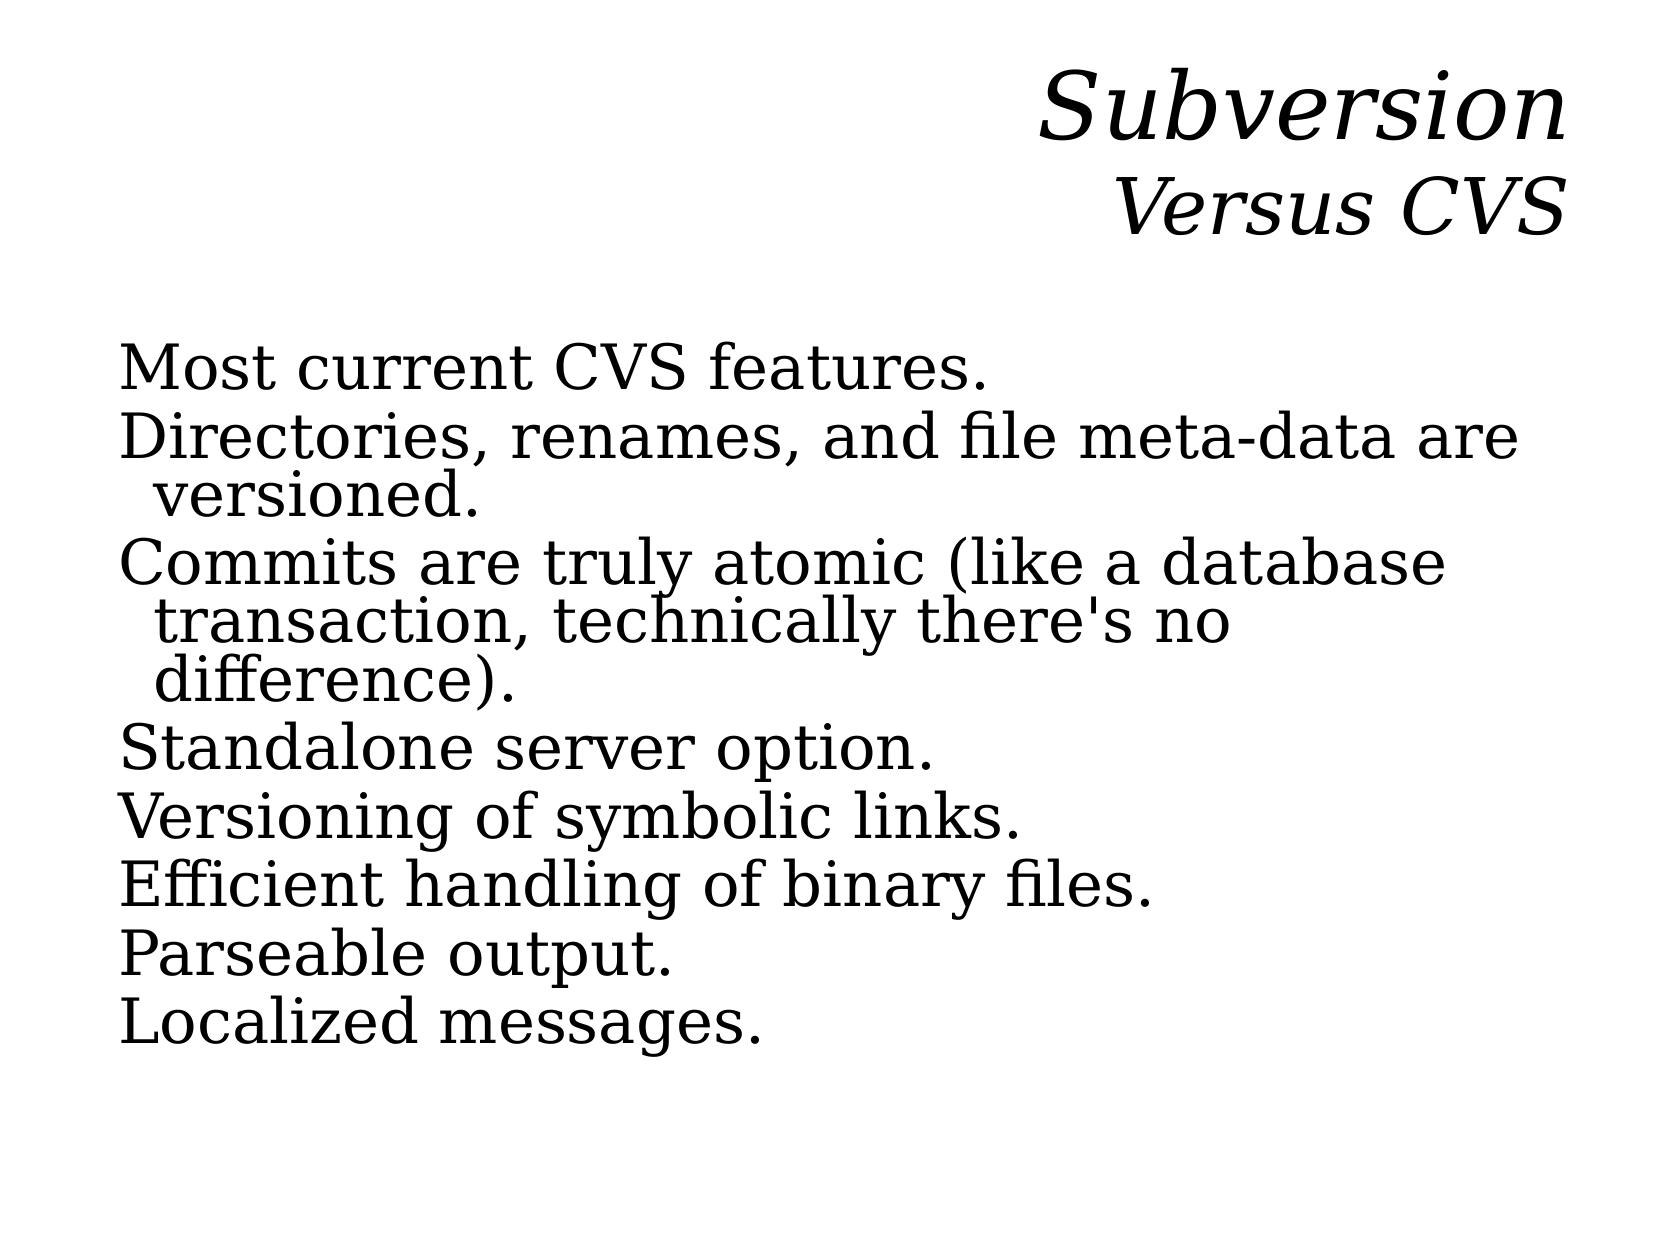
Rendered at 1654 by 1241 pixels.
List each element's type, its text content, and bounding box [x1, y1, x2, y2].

subtitle Most current CVS features. Directories, renames, and file meta-data are versioned. Commits are truly atomic (like a database transaction, technically there's no difference). Standalone server option. Versioning of symbolic links. Efficient handling of binary files. Parseable output. Localized messages. [82, 297, 1571, 1102]
title Subversion Versus CVS [82, 52, 1571, 254]
